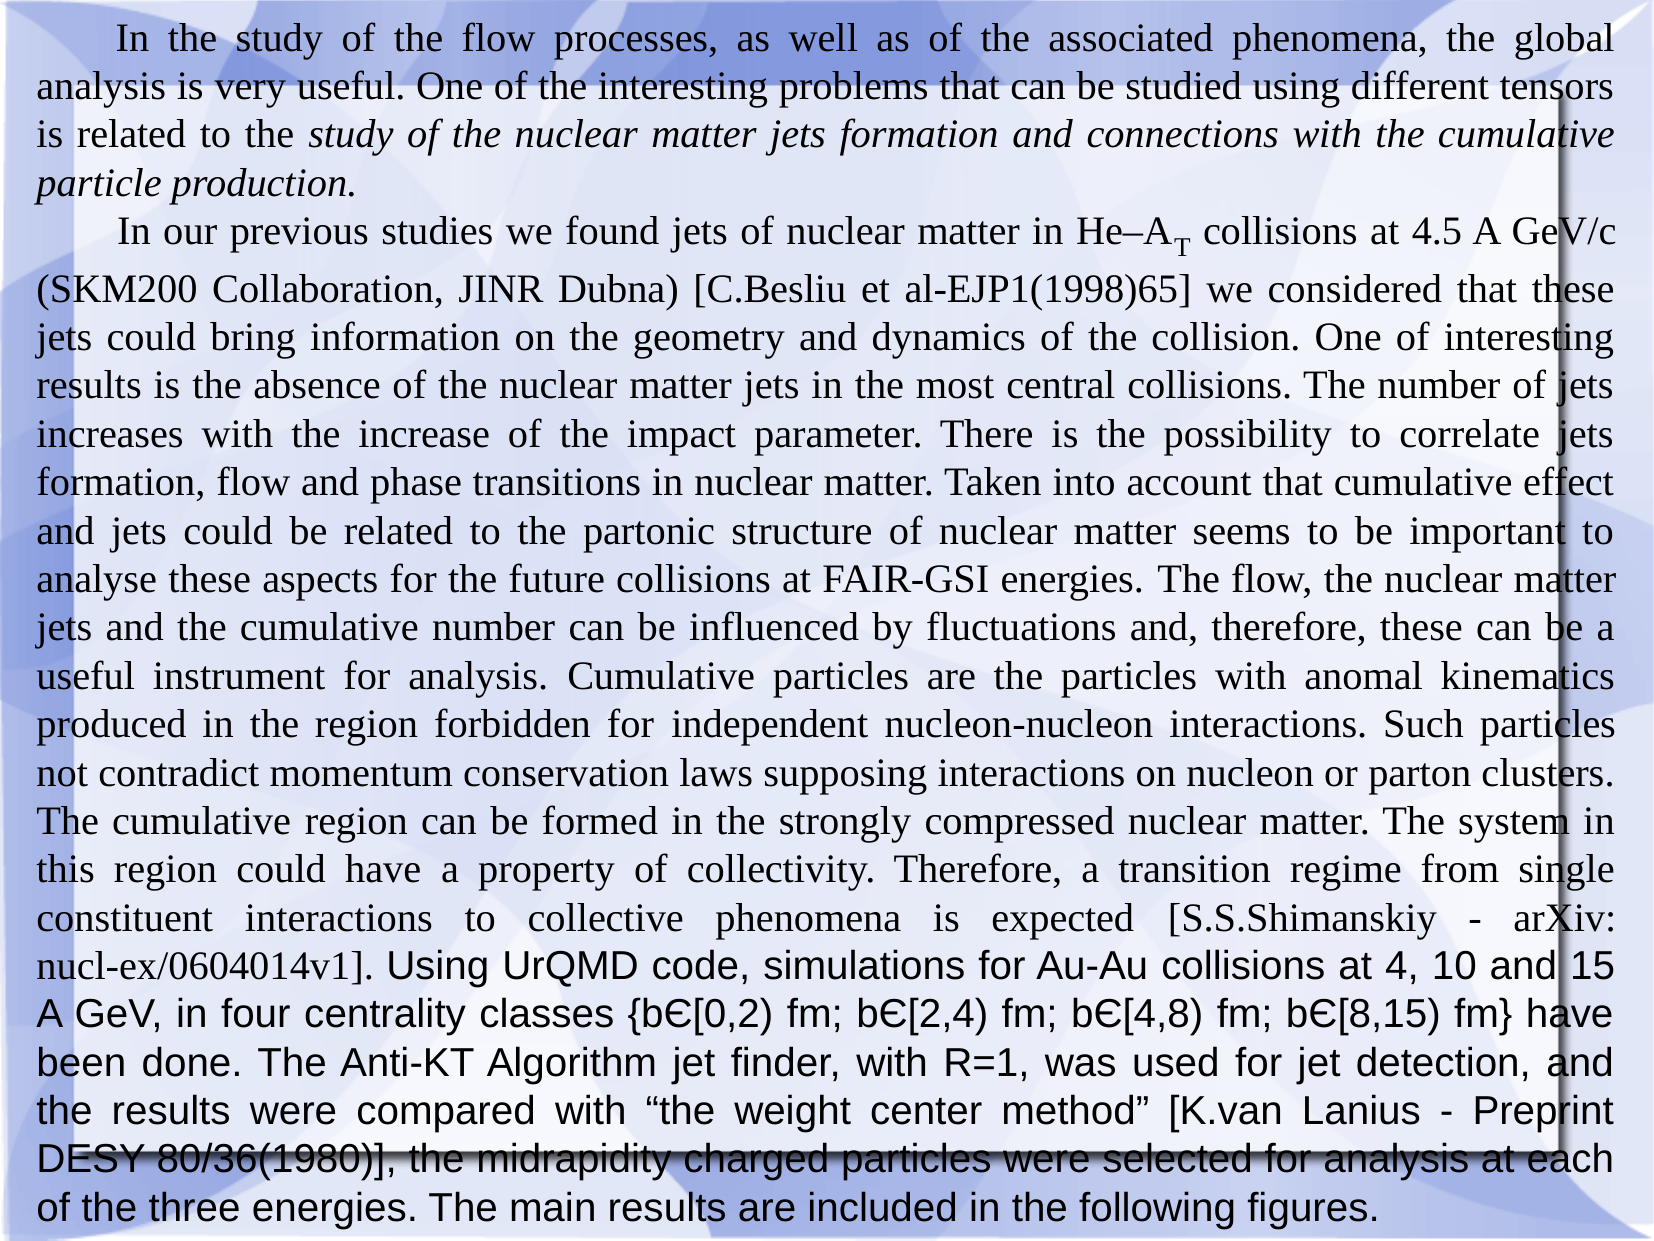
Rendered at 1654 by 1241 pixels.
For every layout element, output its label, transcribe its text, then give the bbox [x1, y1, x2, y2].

text_box In the study of the flow processes, as well as of the associated phenomena, the global analysis is very useful. One of the interesting problems that can be studied using different tensors is related to the study of the nuclear matter jets formation and connections with the cumulative particle production. In our previous studies we found jets of nuclear matter in He–AT collisions at 4.5 A GeV/c (SKM200 Collaboration, JINR Dubna) [C.Besliu et al-EJP1(1998)65] we considered that these jets could bring information on the geometry and dynamics of the collision. One of interesting results is the absence of the nuclear matter jets in the most central collisions. The number of jets increases with the increase of the impact parameter. There is the possibility to correlate jets formation, flow and phase transitions in nuclear matter. Taken into account that cumulative effect and jets could be related to the partonic structure of nuclear matter seems to be important to analyse these aspects for the future collisions at FAIR-GSI energies. The flow, the nuclear matter jets and the cumulative number can be influenced by fluctuations and, therefore, these can be a useful instrument for analysis. Cumulative particles are the particles with anomal kinematics produced in the region forbidden for independent nucleon-nucleon interactions. Such particles not contradict momentum conservation laws supposing interactions on nucleon or parton clusters. The cumulative region can be formed in the strongly compressed nuclear matter. The system in this region could have a property of collectivity. Therefore, a transition regime from single constituent interactions to collective phenomena is expected [S.S.Shimanskiy - arXiv: nucl-ex/0604014v1]. Using UrQMD code, simulations for Au-Au collisions at 4, 10 and 15 A GeV, in four centrality classes {bЄ[0,2) fm; bЄ[2,4) fm; bЄ[4,8) fm; bЄ[8,15) fm} have been done. The Anti-KT Algorithm jet finder, with R=1, was used for jet detection, and the results were compared with “the weight center method” [K.van Lanius - Preprint DESY 80/36(1980)], the midrapidity charged particles were selected for analysis at each of the three energies. The main results are included in the following figures. [21, 3, 1632, 1237]
